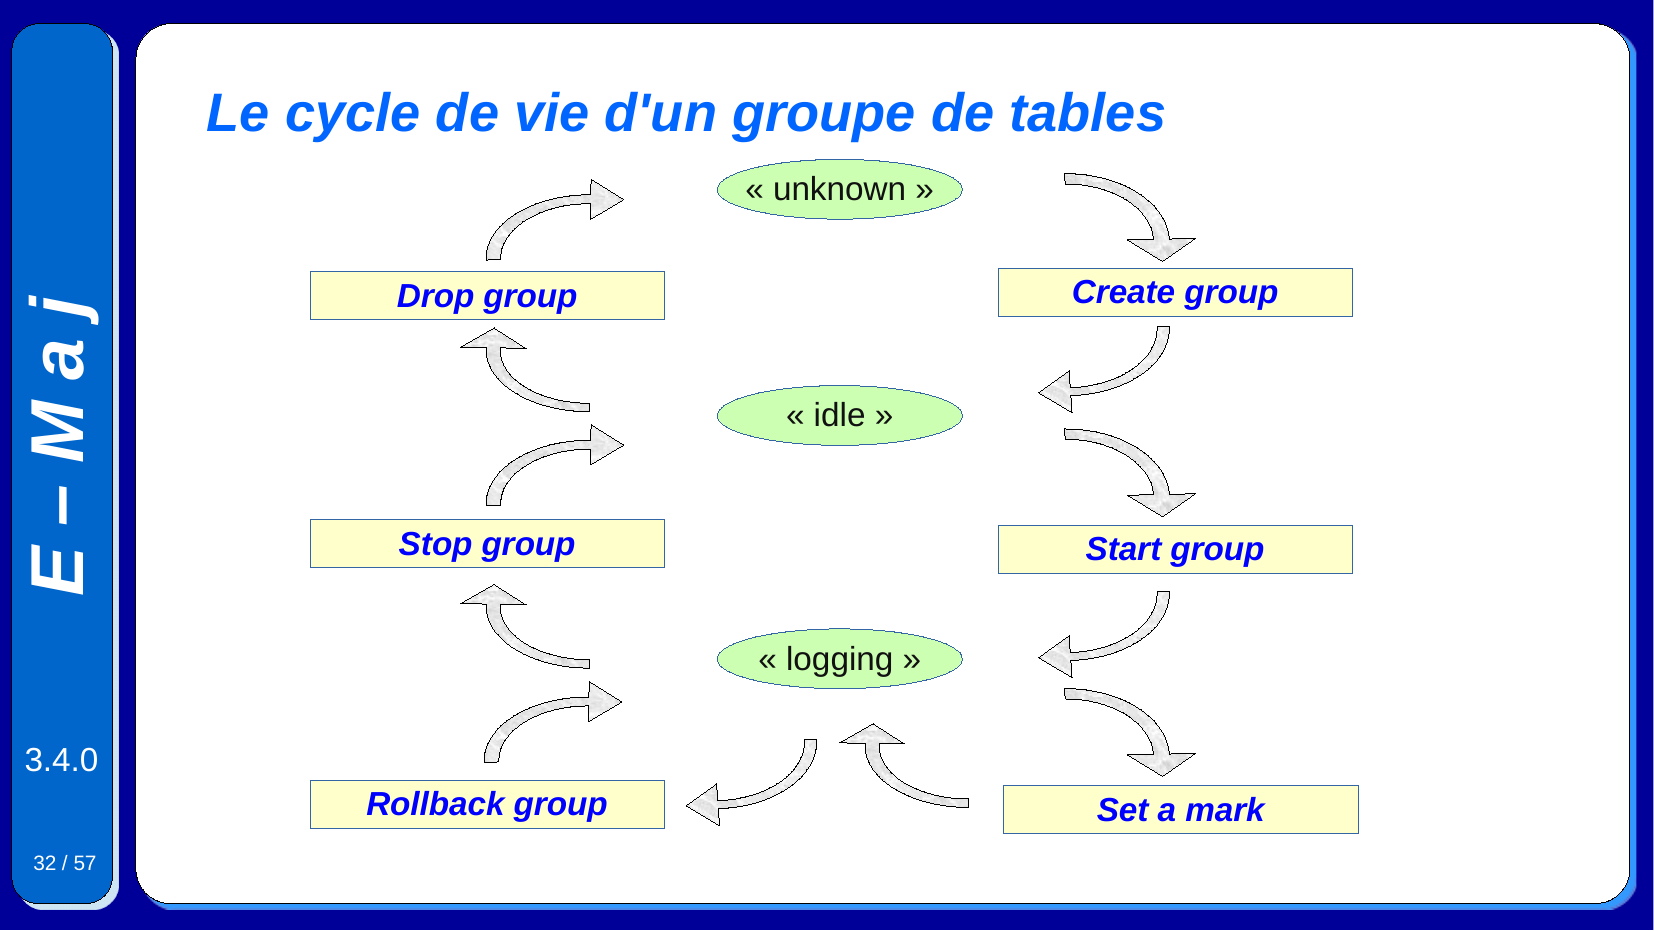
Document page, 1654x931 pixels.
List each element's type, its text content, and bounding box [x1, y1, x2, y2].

title Le cycle de vie d'un groupe de tables [206, 34, 1593, 191]
text_box [839, 723, 969, 808]
text_box « idle » [717, 385, 963, 446]
text_box [484, 681, 622, 763]
text_box Set a mark [1003, 785, 1359, 834]
text_box Drop group [310, 271, 665, 320]
text_box [460, 584, 590, 669]
text_box [486, 179, 624, 261]
text_box [1064, 688, 1196, 777]
text_box [486, 424, 624, 506]
text_box « logging » [717, 628, 963, 689]
text_box [460, 327, 590, 412]
text_box [686, 739, 817, 826]
text_box « unknown » [717, 159, 963, 220]
text_box Create group [998, 268, 1353, 317]
text_box [1038, 326, 1170, 413]
text_box Start group [998, 525, 1353, 574]
text_box Stop group [310, 519, 665, 568]
text_box [1064, 173, 1196, 262]
text_box [1064, 428, 1196, 517]
text_box Rollback group [310, 780, 665, 829]
text_box [1038, 591, 1170, 678]
